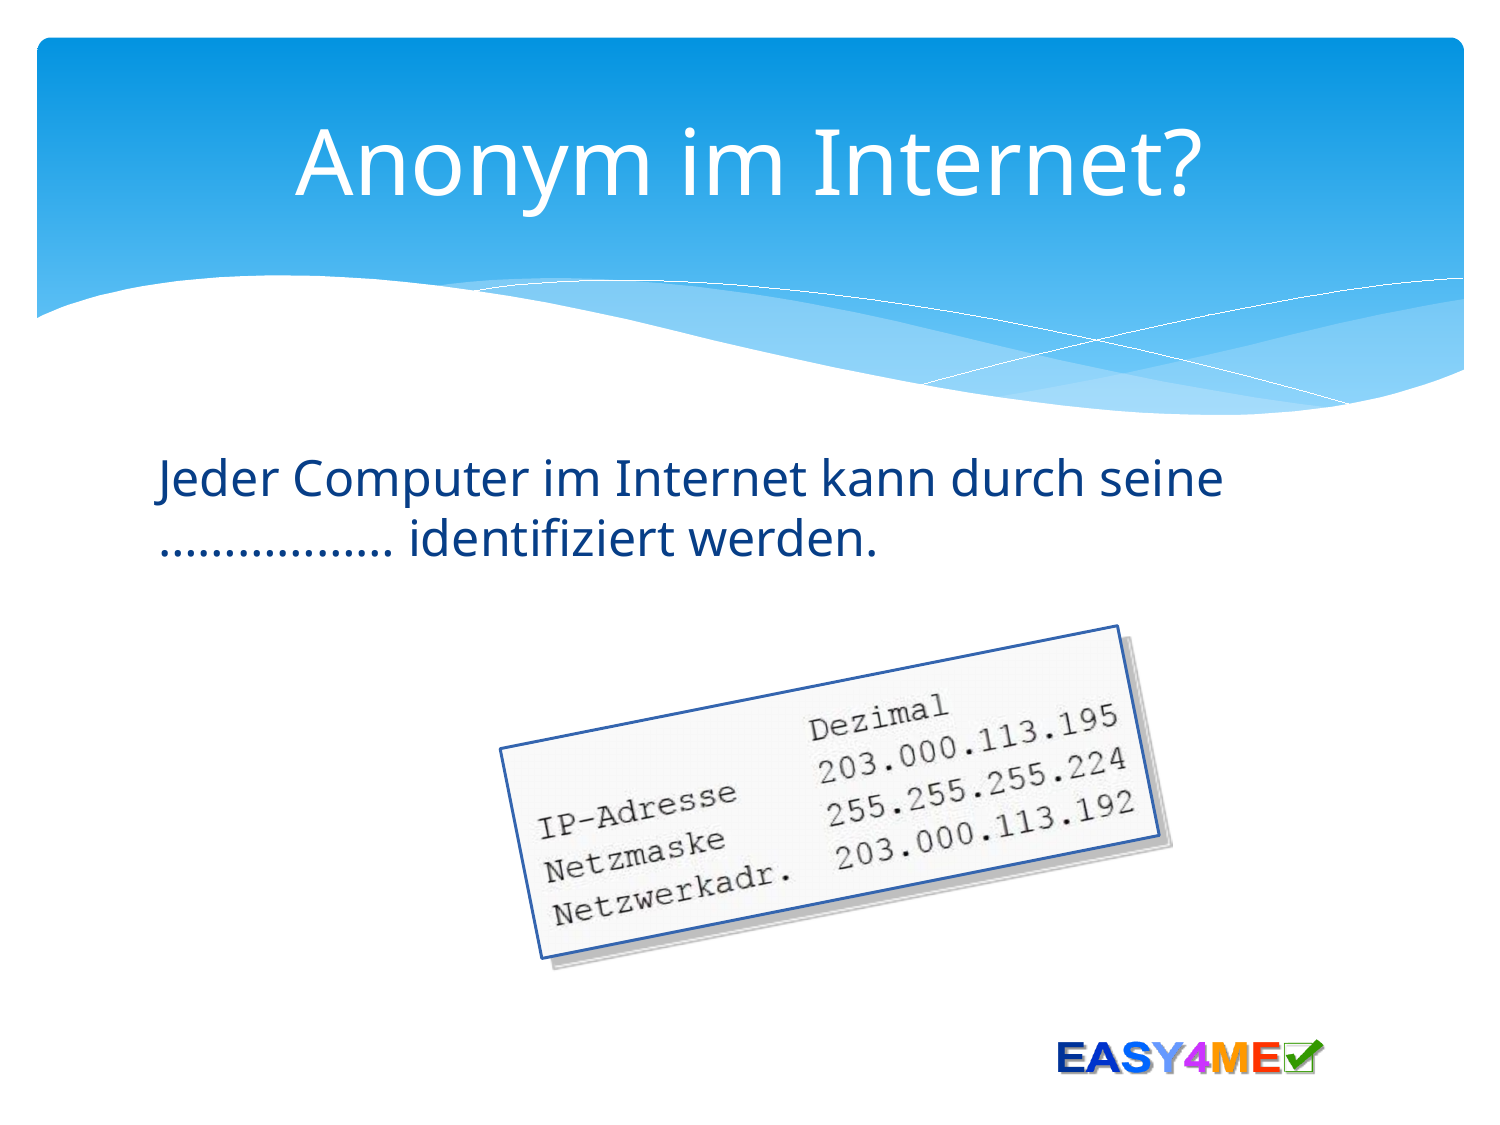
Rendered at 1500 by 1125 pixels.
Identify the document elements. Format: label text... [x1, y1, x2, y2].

picture [1049, 1033, 1334, 1079]
picture [501, 627, 1158, 957]
title Anonym im Internet? [75, 55, 1426, 262]
list Jeder Computer im Internet kann durch seine ……………… identifiziert werden. [143, 438, 1359, 1005]
